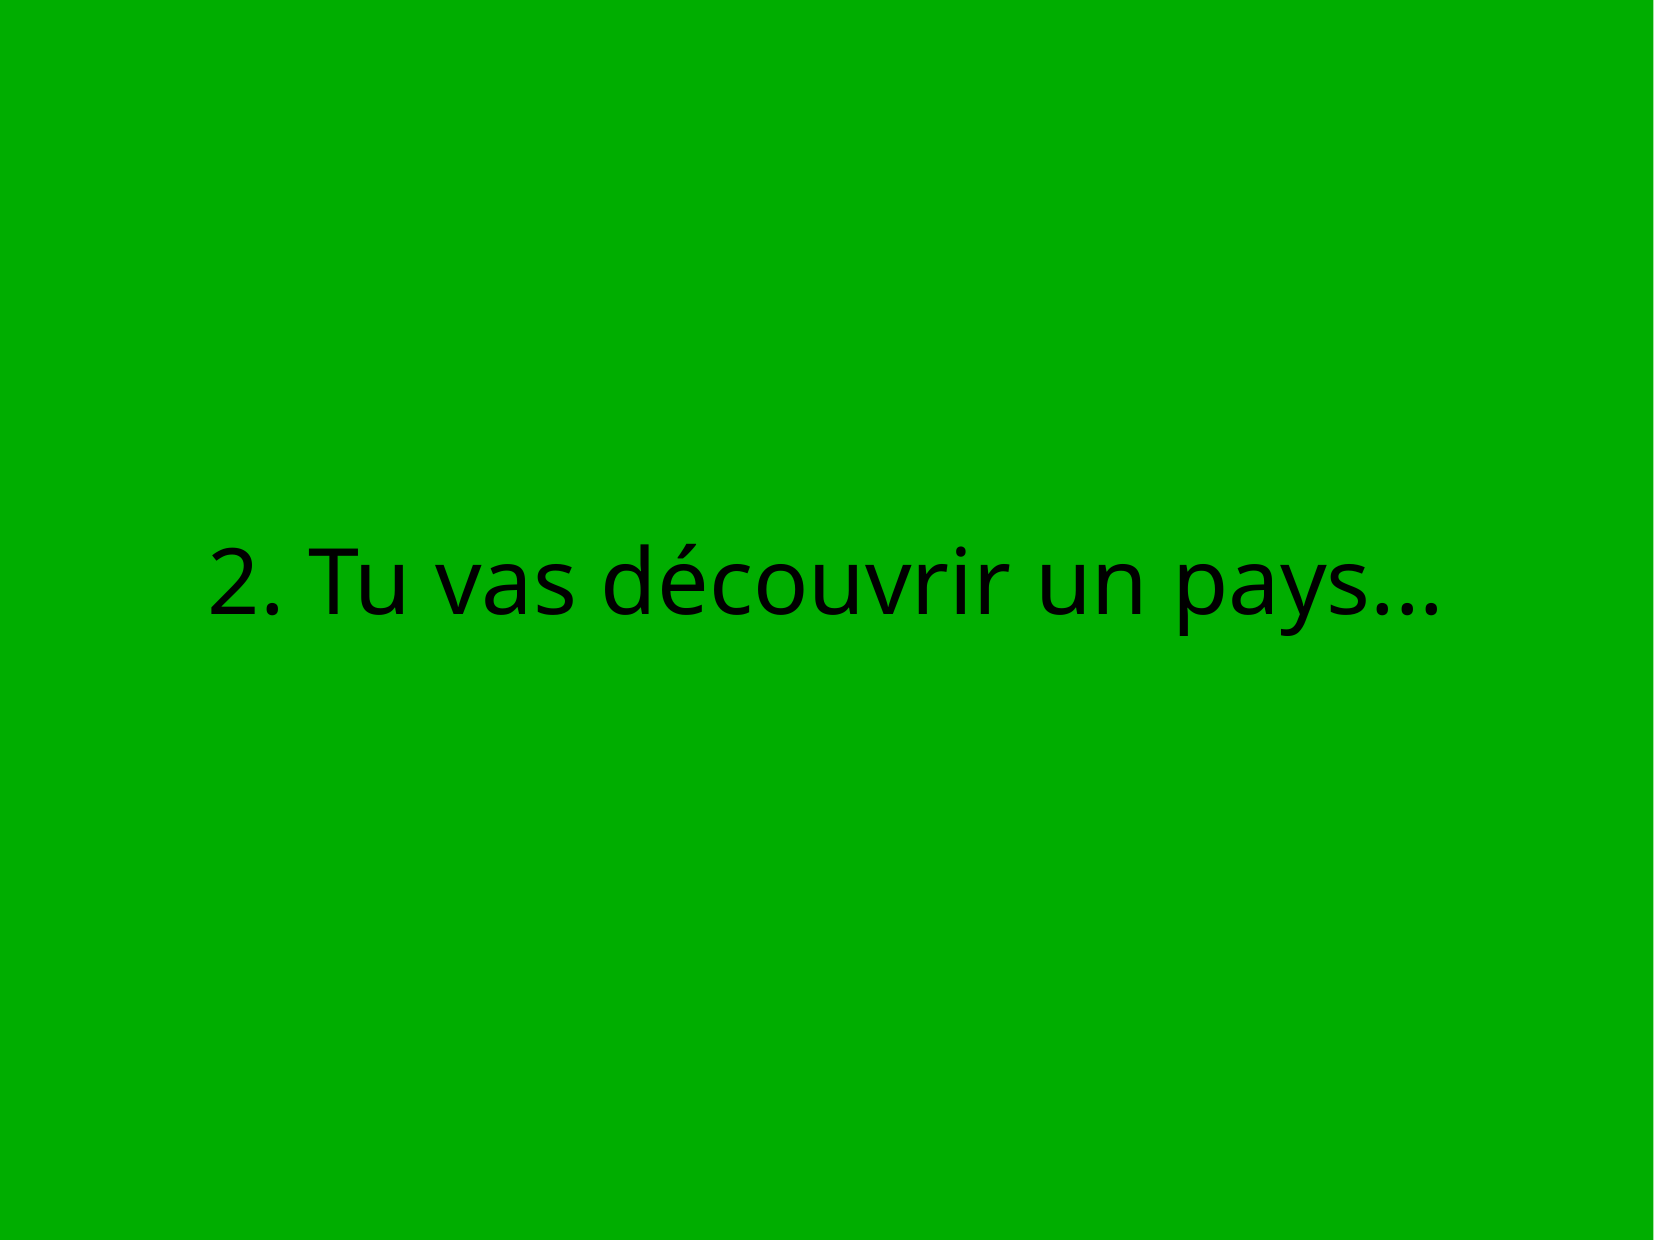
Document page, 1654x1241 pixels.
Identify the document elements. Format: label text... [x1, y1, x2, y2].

subtitle 2. Tu vas découvrir un pays... [82, 49, 1571, 1109]
